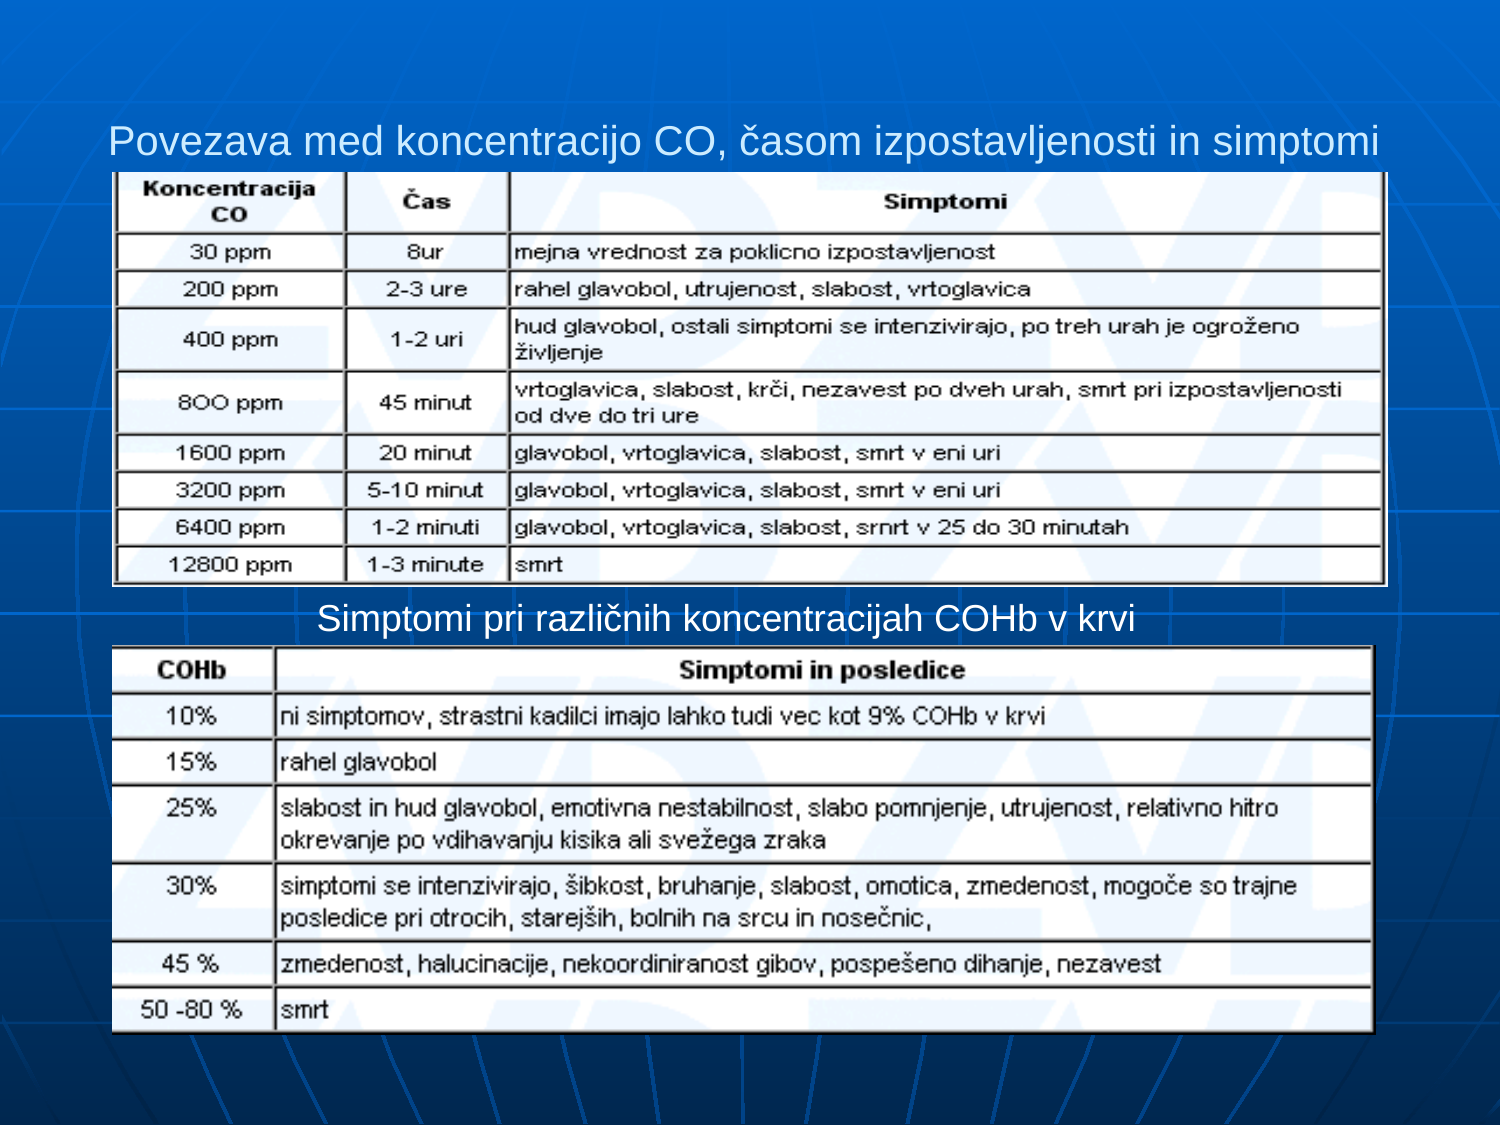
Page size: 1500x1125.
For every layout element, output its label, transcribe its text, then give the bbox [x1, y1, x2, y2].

text_box Simptomi pri različnih koncentracijah COHb v krvi [301, 586, 1162, 647]
picture [112, 645, 1376, 1035]
title Povezava med koncentracijo CO, časom izpostavljenosti in simptomi [75, 45, 1425, 233]
picture [112, 172, 1388, 587]
